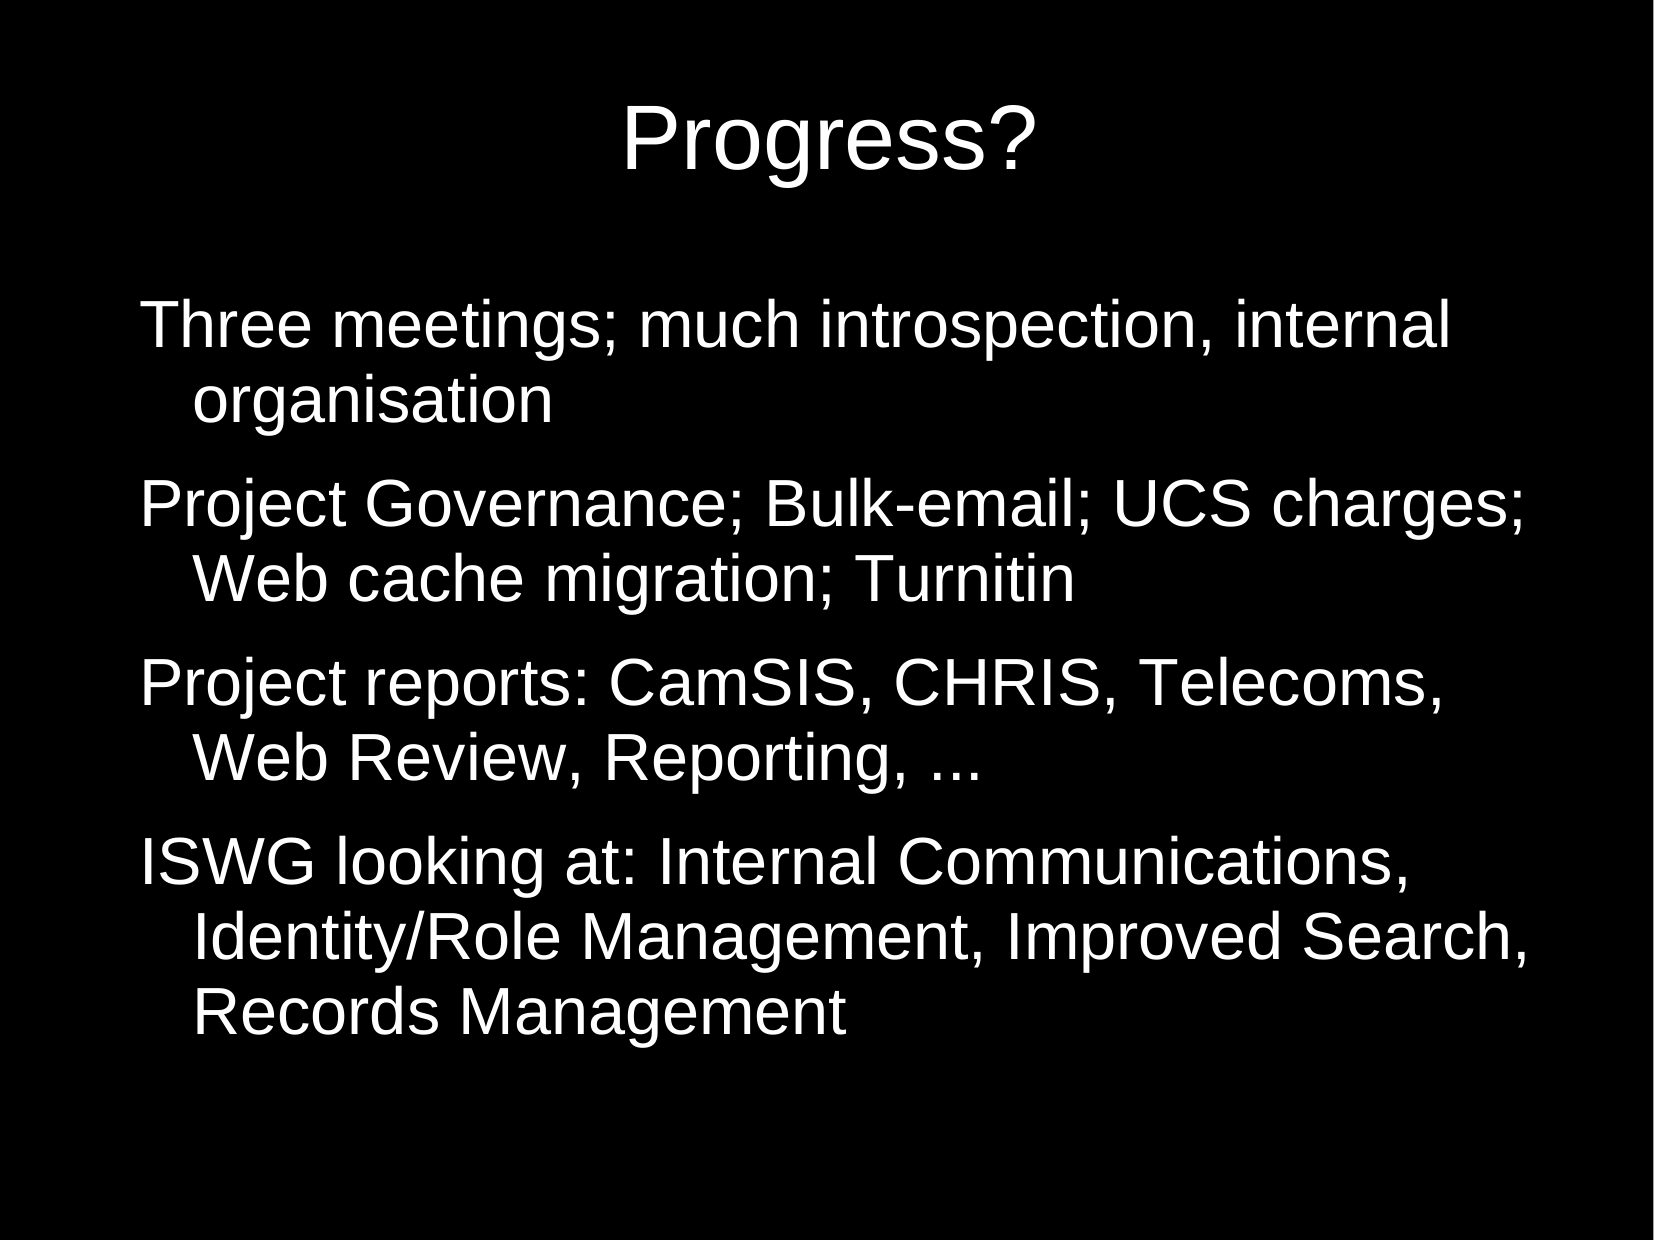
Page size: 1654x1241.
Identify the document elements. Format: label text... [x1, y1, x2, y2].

list Three meetings; much introspection, internal organisation Project Governance; Bulk-email; UCS charges; Web cache migration; Turnitin Project reports: CamSIS, CHRIS, Telecoms, Web Review, Reporting, ... ISWG looking at: Internal Communications, Identity/Role Management, Improved Search, Records Management [121, 287, 1534, 1191]
title Progress? [123, 34, 1536, 242]
